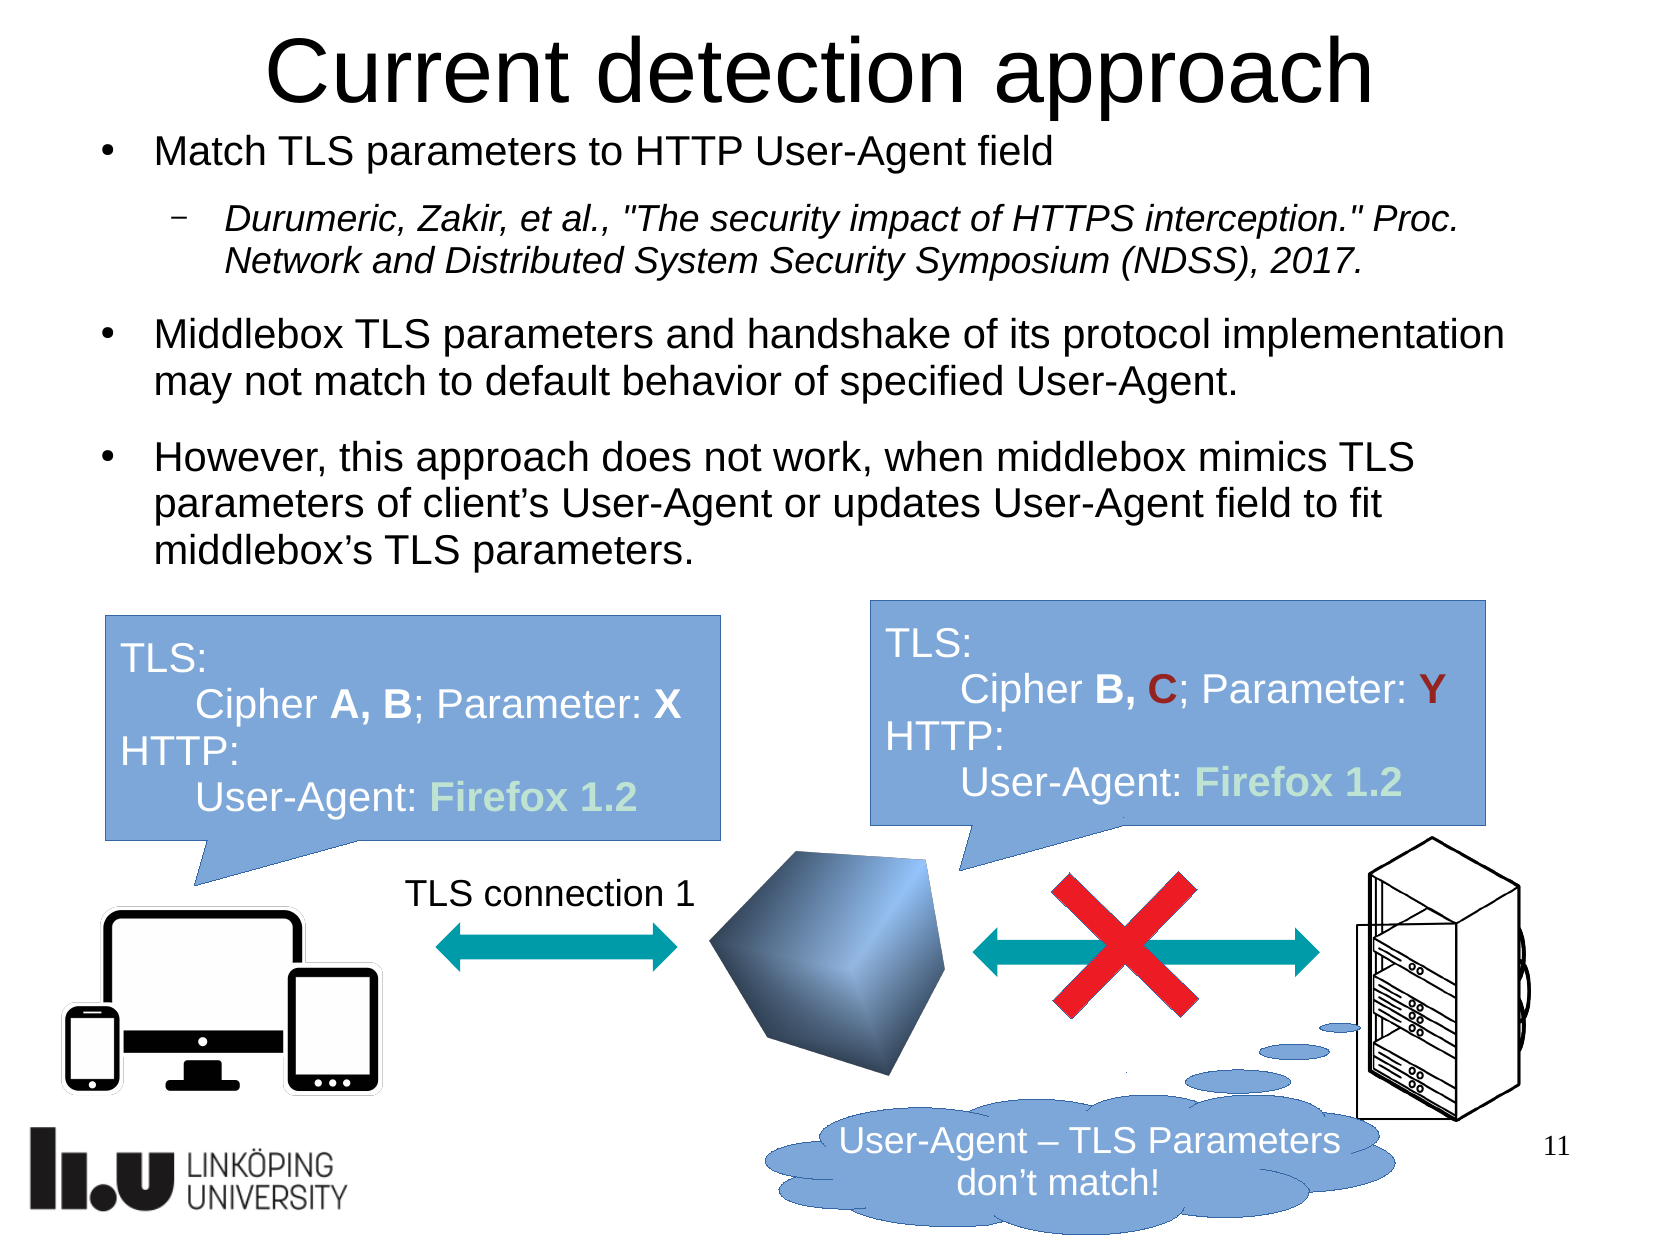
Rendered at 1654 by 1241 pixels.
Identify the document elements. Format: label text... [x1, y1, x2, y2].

text_box TLS: Cipher B, C; Parameter: Y HTTP: User-Agent: Firefox 1.2 [870, 600, 1486, 871]
text_box TLS: Cipher A, B; Parameter: X HTTP: User-Agent: Firefox 1.2 [105, 615, 721, 886]
text_box User-Agent – TLS Parameters don’t match! [1259, 1044, 1330, 1060]
text_box [972, 871, 1320, 1019]
text_box User-Agent – TLS Parameters don’t match! [765, 1095, 1396, 1235]
text_box TLS connection 1 [389, 864, 765, 1048]
picture [5, 742, 406, 1241]
picture [1356, 836, 1531, 1122]
text_box User-Agent – TLS Parameters don’t match! [1185, 1069, 1291, 1094]
list Match TLS parameters to HTTP User-Agent field Durumeric, Zakir, et al., "The security impact of HTTPS interception." Proc. Network and Distributed System Security Symposium (NDSS), 2017. Middlebox TLS parameters and handshake of its protocol implementation may not match to default behavior of specified User-Agent. However, this approach does not work, when middlebox mimics TLS parameters of client’s User-Agent or updates User-Agent field to fit middlebox’s TLS parameters. [82, 127, 1571, 847]
title Current detection approach [76, 0, 1565, 175]
